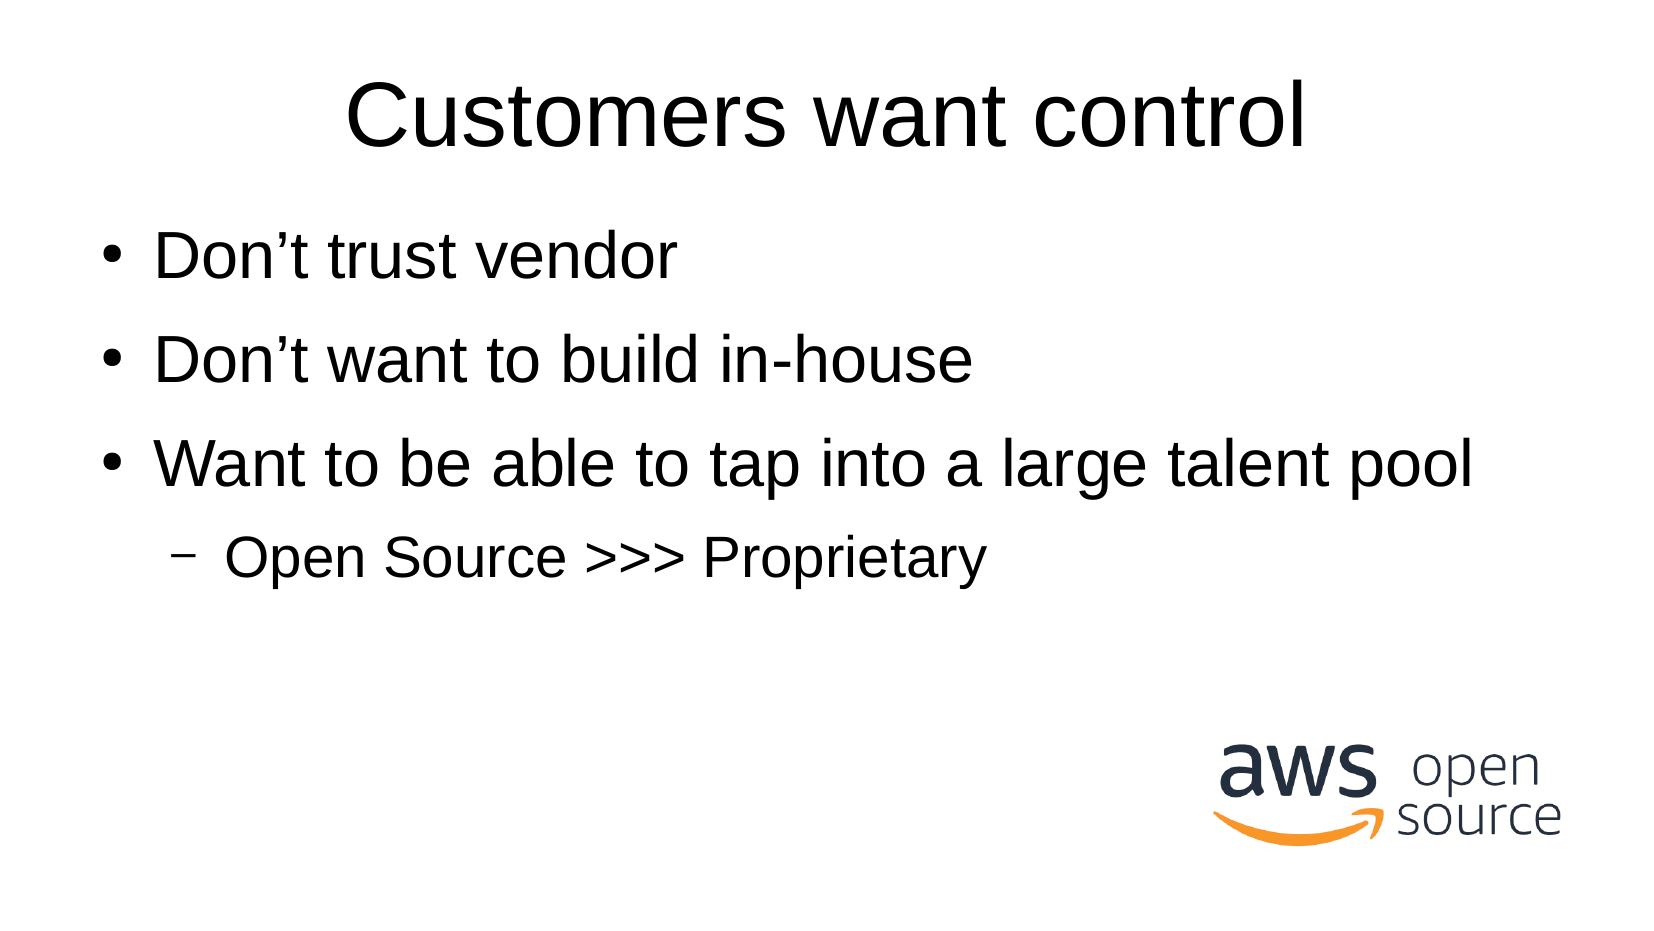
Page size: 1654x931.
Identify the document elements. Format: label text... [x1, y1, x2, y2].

list Don’t trust vendor Don’t want to build in-house Want to be able to tap into a large talent pool Open Source >>> Proprietary [82, 217, 1571, 758]
title Customers want control [82, 37, 1571, 193]
picture [1206, 758, 1571, 900]
